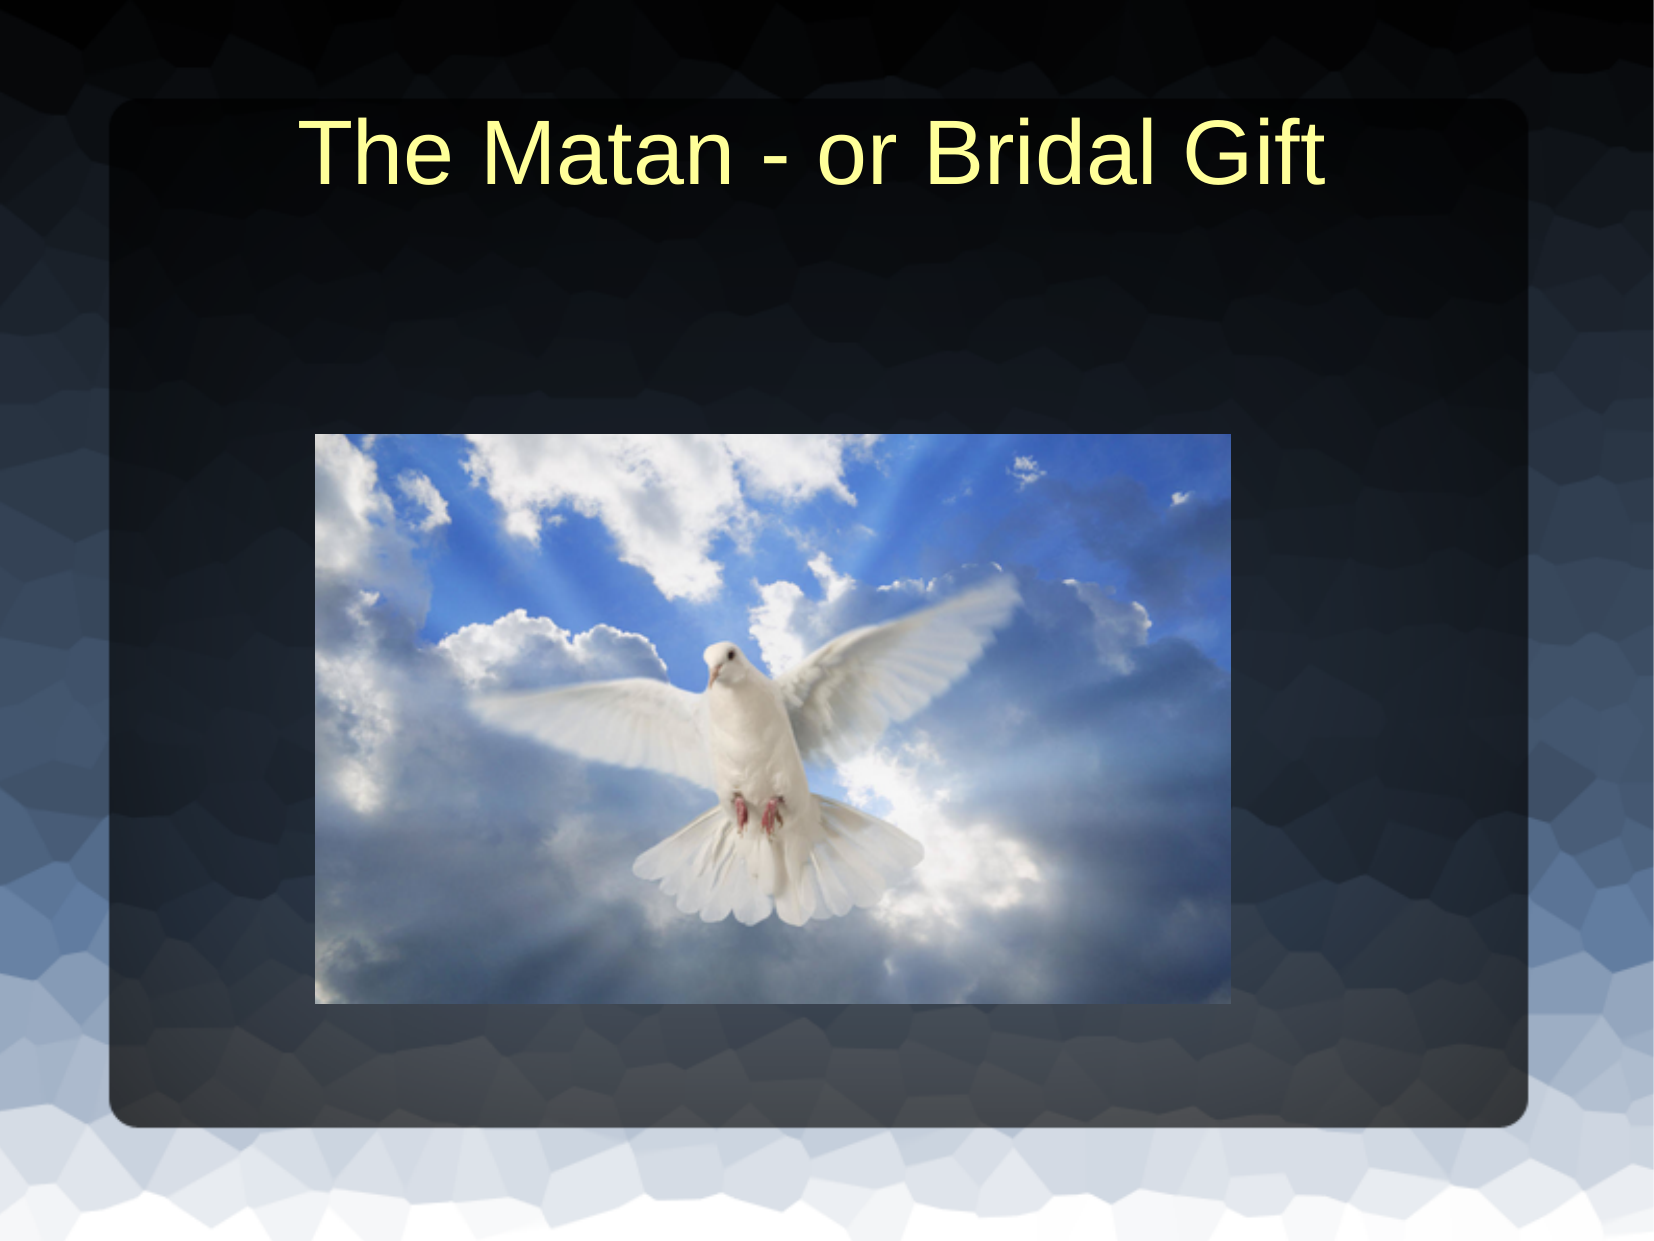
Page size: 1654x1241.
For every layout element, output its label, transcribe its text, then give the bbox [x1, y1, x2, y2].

title The Matan - or Bridal Gift [118, 49, 1506, 257]
picture [0, 0, 1654, 1241]
